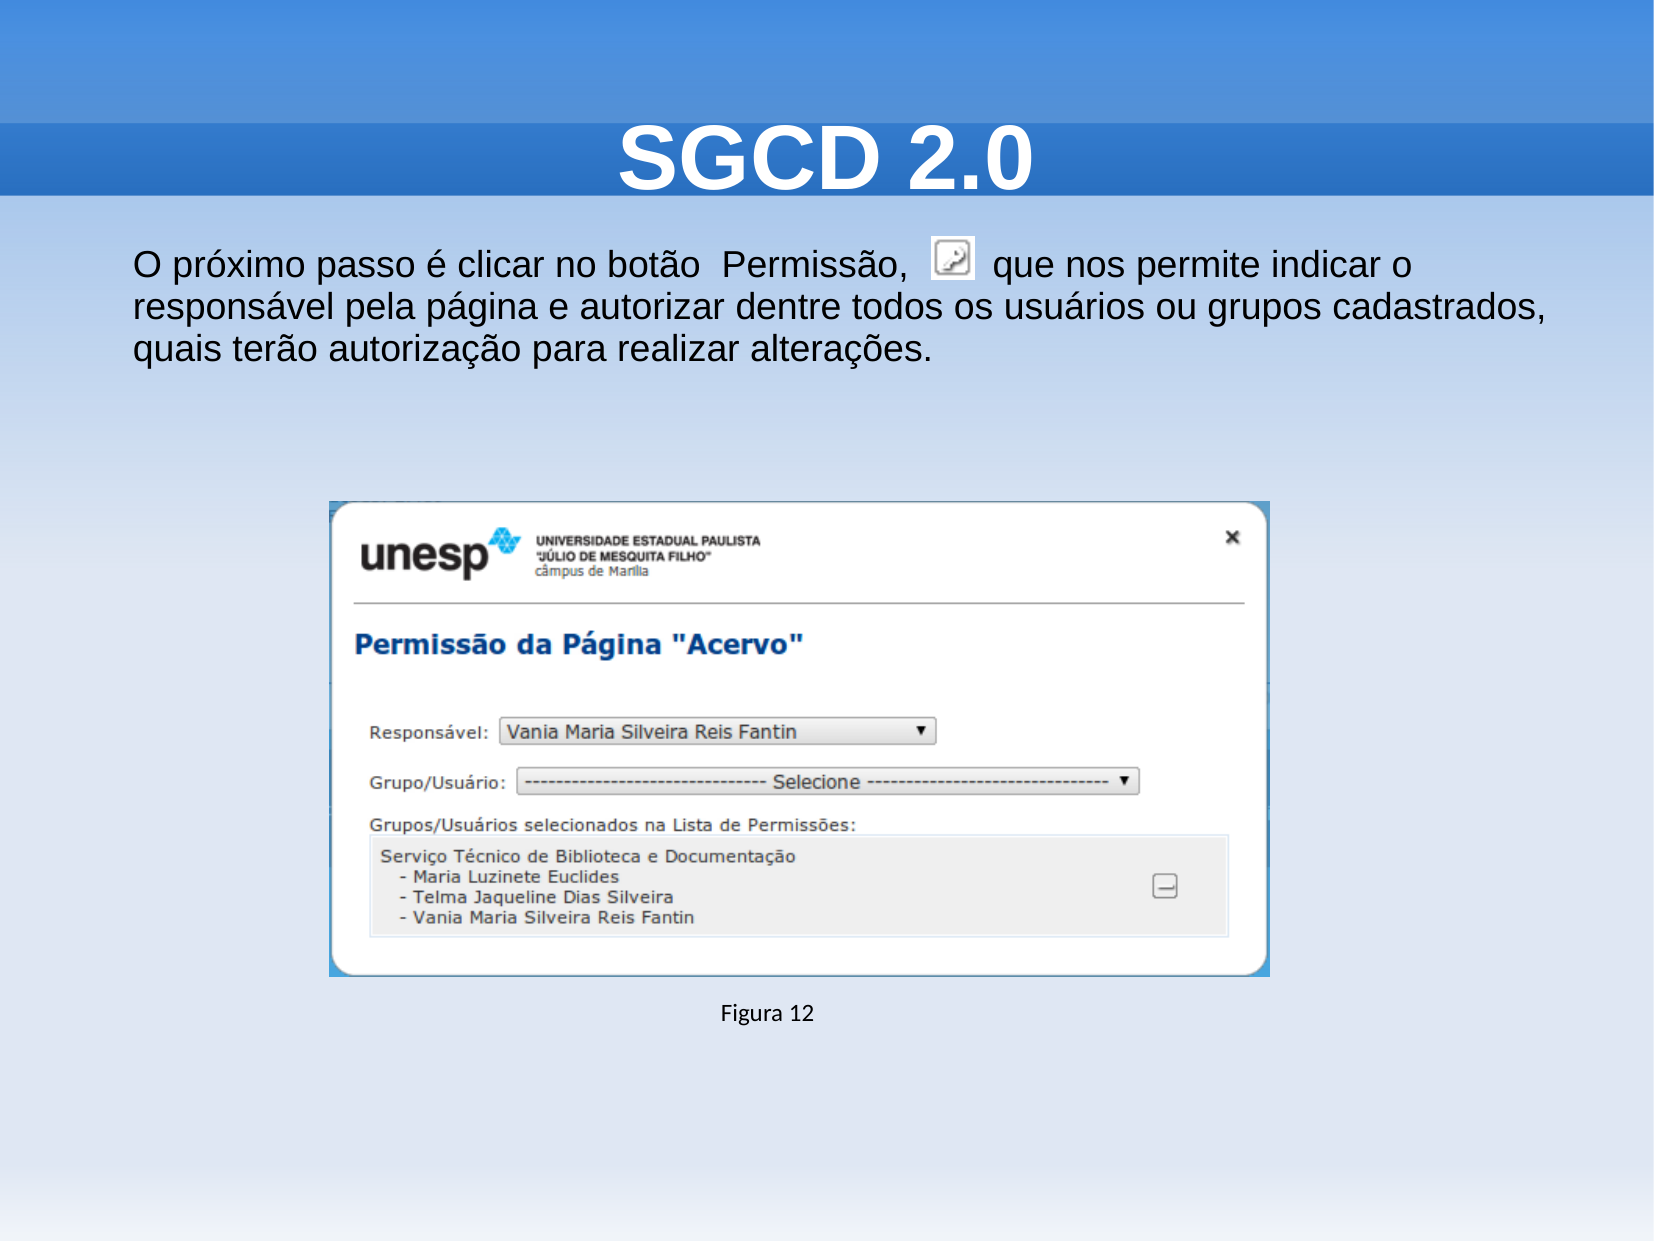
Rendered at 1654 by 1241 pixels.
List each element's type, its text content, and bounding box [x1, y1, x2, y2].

title SGCD 2.0 [82, 49, 1571, 257]
text_box O próximo passo é clicar no botão Permissão, que nos permite indicar o responsável pela página e autorizar dentre todos os usuários ou grupos cadastrados, quais terão autorização para realizar alterações. [118, 236, 1625, 378]
text_box Figura 12 [620, 988, 916, 1034]
picture [0, 0, 1654, 1241]
